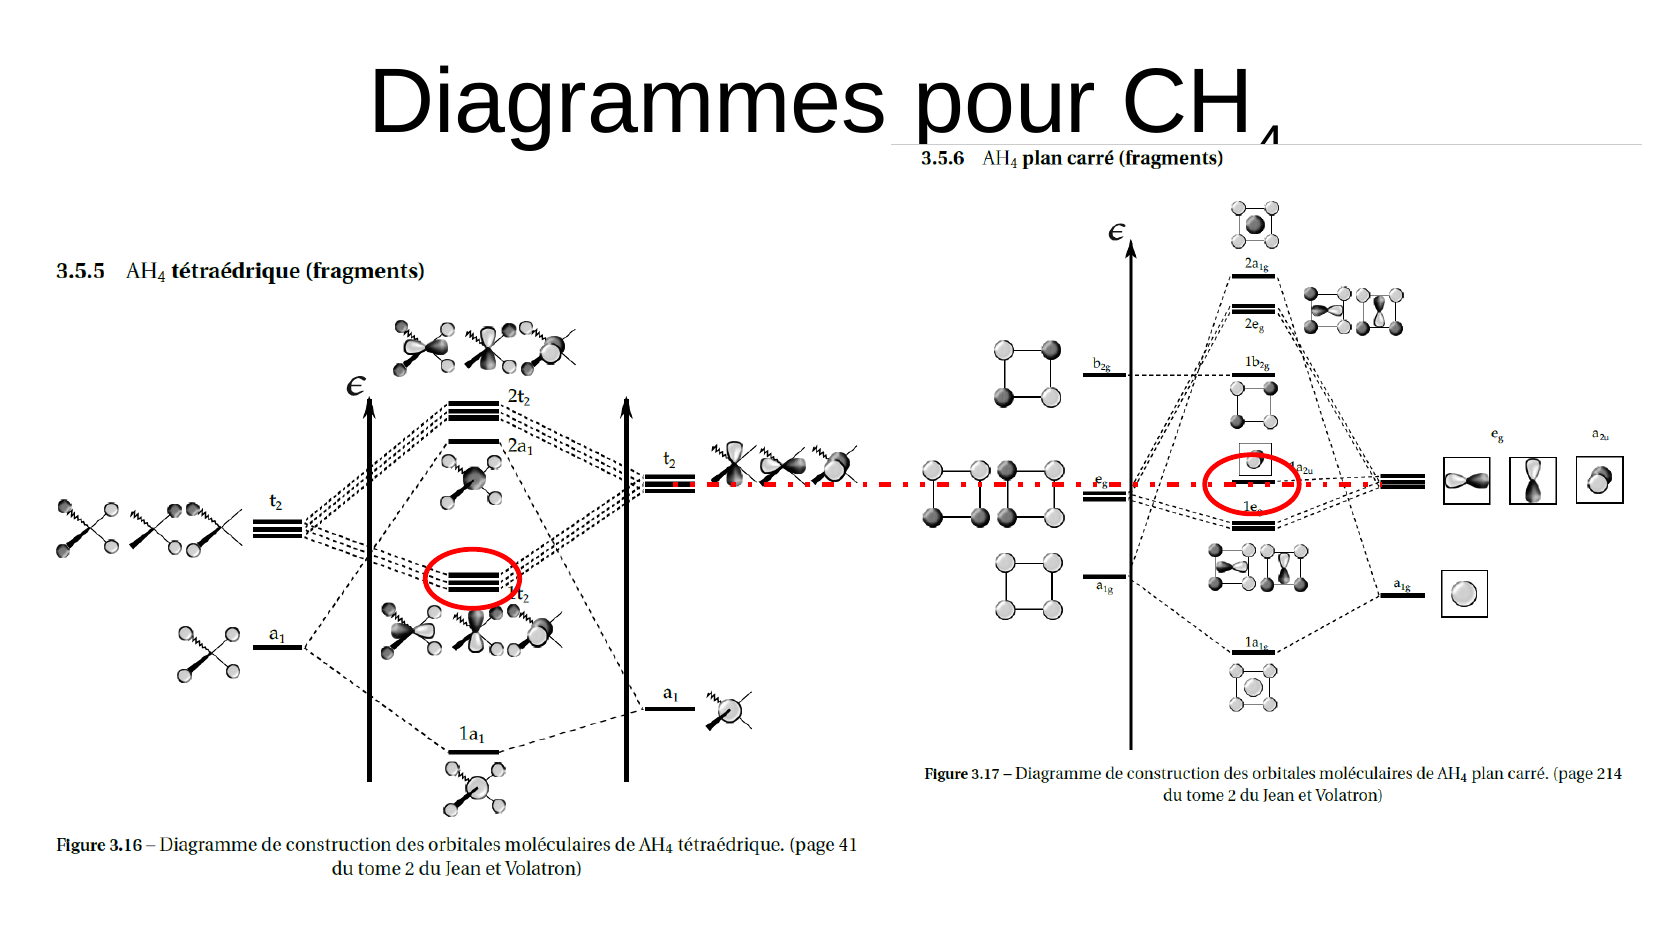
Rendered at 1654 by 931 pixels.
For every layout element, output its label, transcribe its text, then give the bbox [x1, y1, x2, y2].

title Diagrammes pour CH4 [82, 33, 1571, 189]
picture [36, 144, 1642, 898]
